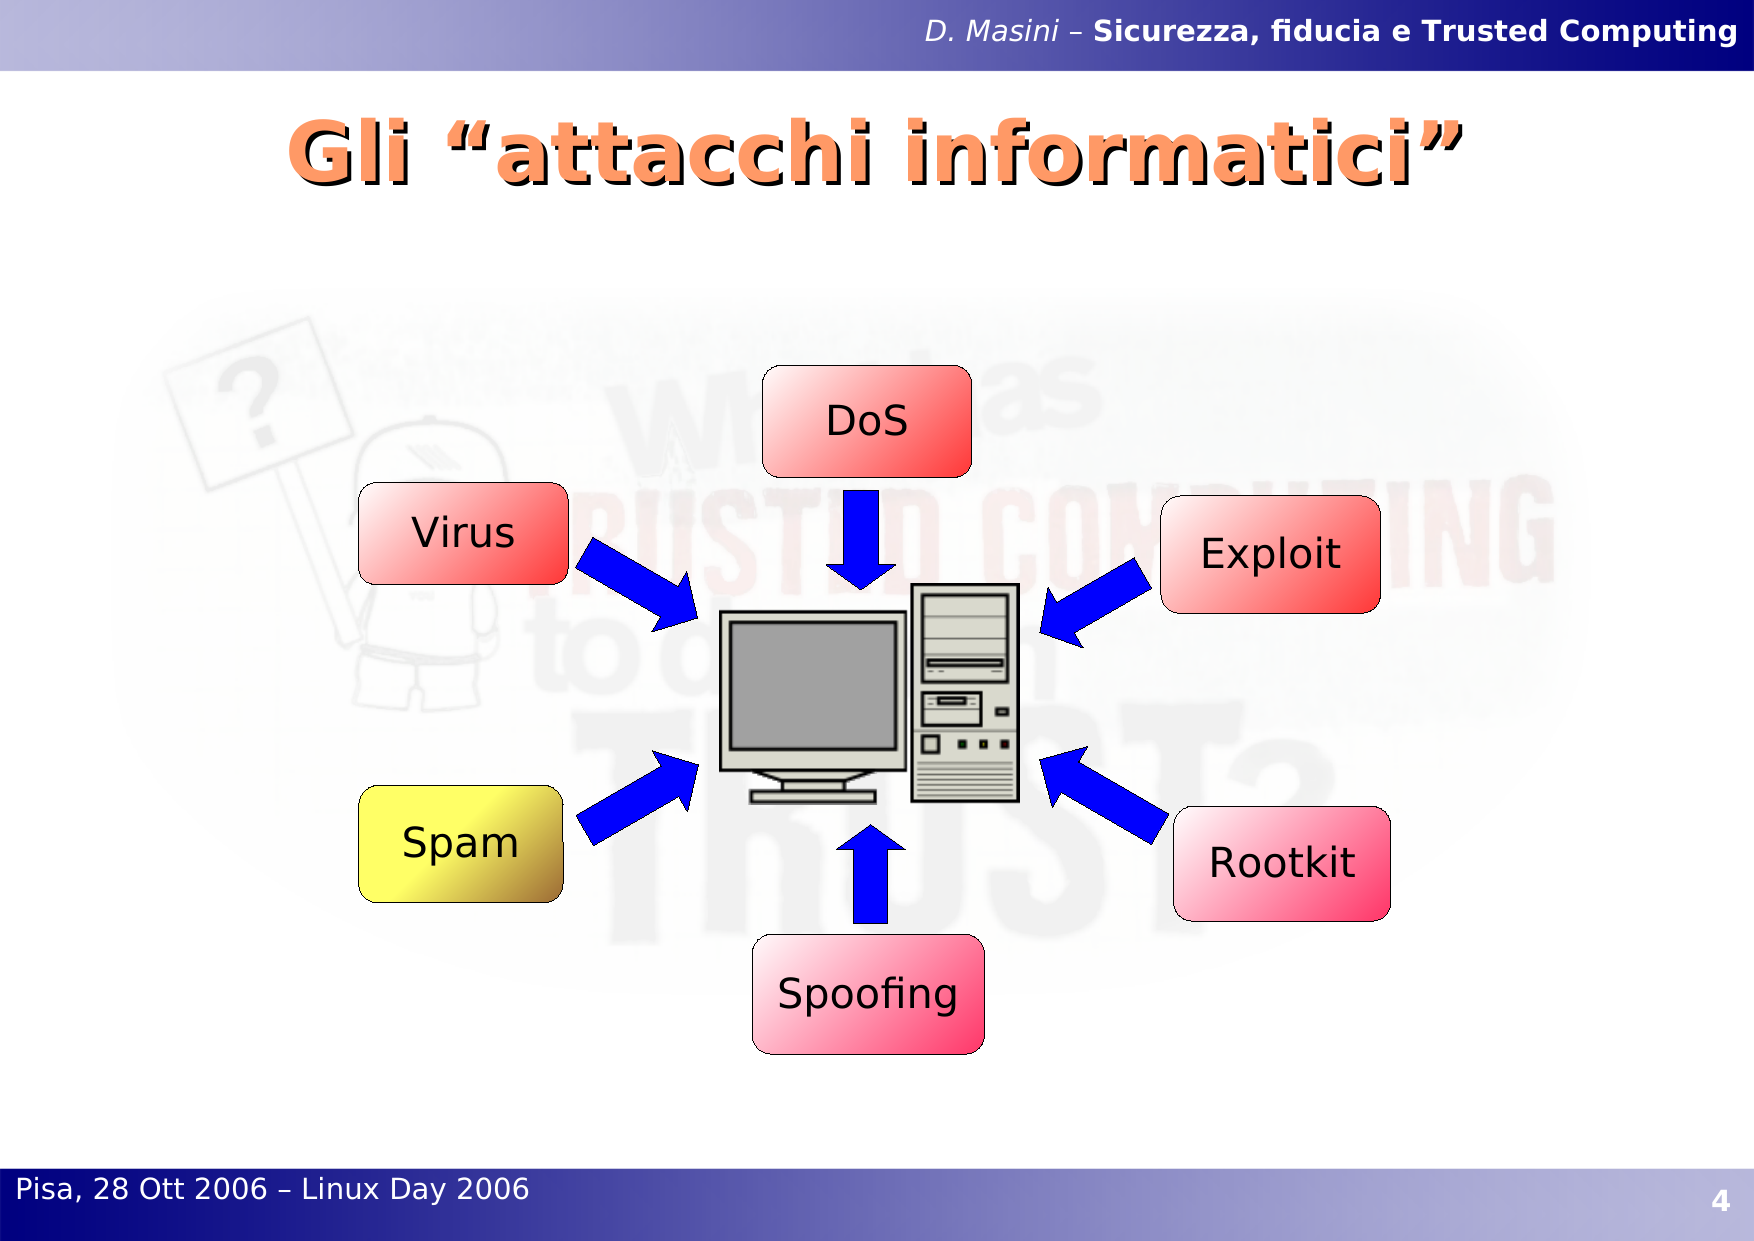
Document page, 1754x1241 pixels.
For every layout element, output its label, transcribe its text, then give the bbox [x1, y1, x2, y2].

text_box Exploit [1160, 495, 1381, 614]
text_box D. Masini – Sicurezza, fiducia e Trusted Computing [602, 7, 1754, 63]
picture [0, 0, 1754, 1241]
text_box [1039, 746, 1169, 845]
text_box [836, 824, 906, 924]
text_box Rootkit [1173, 806, 1391, 922]
text_box [576, 750, 699, 846]
text_box <numero> [1641, 1185, 1732, 1223]
text_box DoS [762, 365, 972, 478]
text_box [826, 490, 896, 590]
text_box Spam [358, 785, 564, 903]
text_box Pisa, 28 Ott 2006 – Linux Day 2006 [0, 1175, 1314, 1234]
text_box Virus [358, 482, 569, 585]
title Gli “attacchi informatici” [87, 49, 1667, 257]
text_box Spoofing [752, 934, 985, 1055]
text_box [1039, 557, 1152, 648]
text_box [575, 537, 698, 632]
